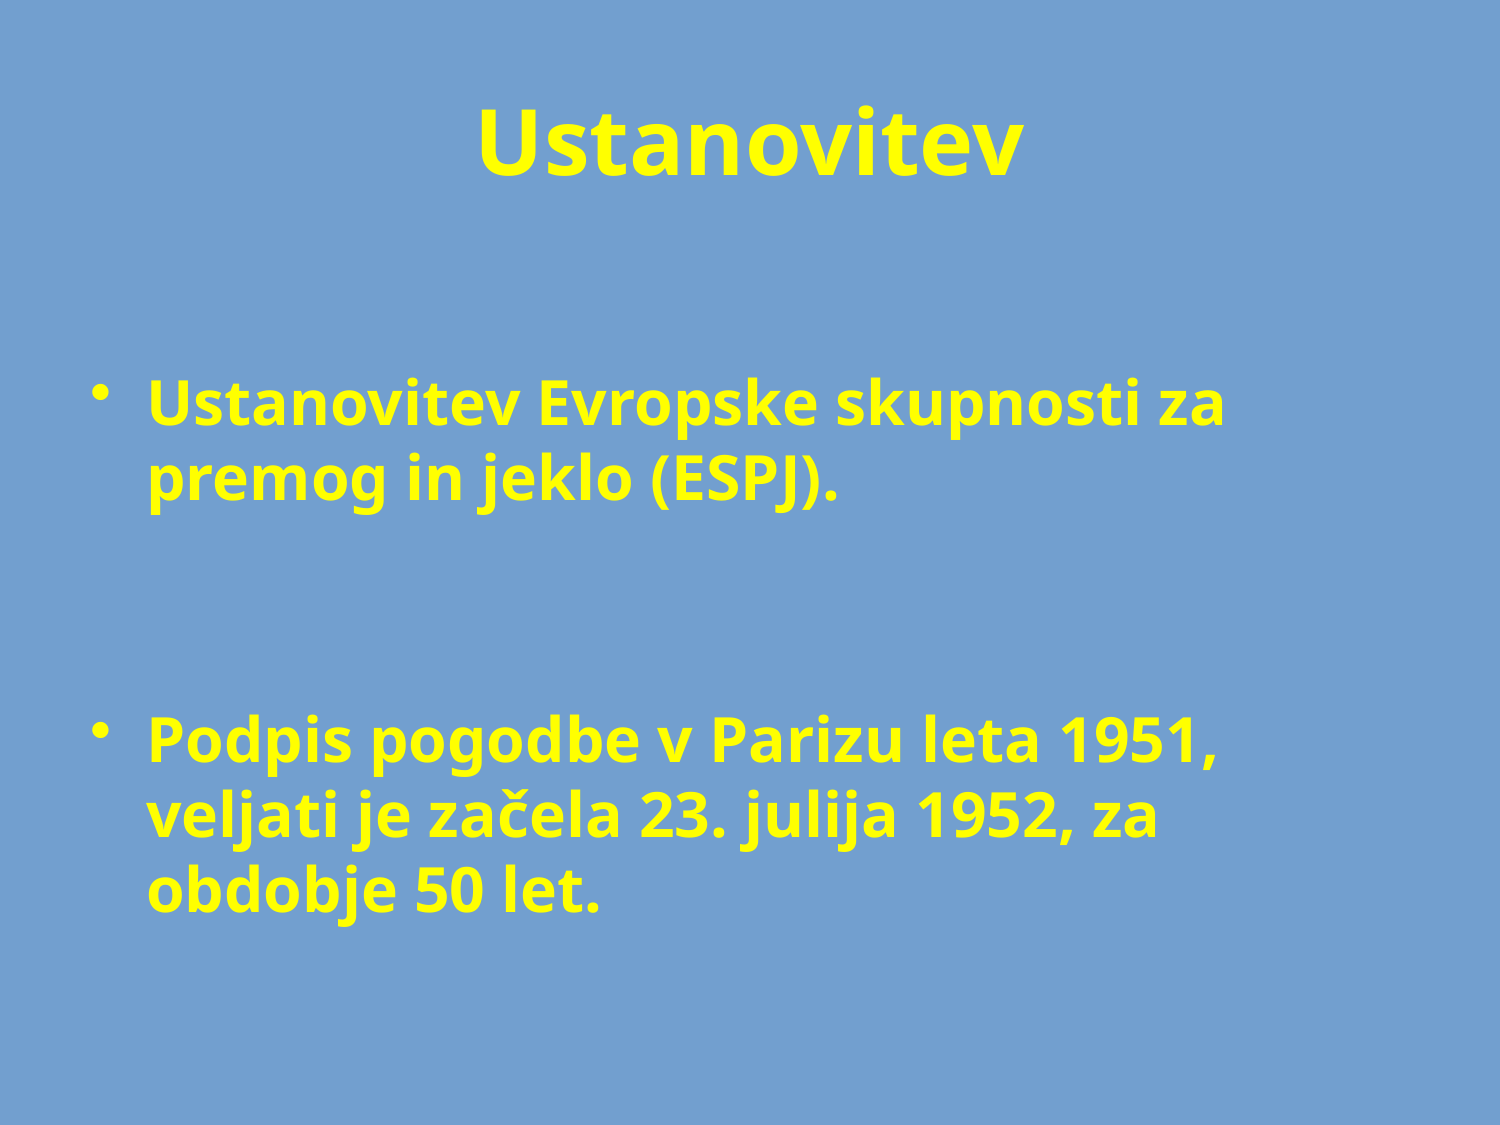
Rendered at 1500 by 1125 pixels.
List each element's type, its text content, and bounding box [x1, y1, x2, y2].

title Ustanovitev [75, 45, 1425, 233]
list Ustanovitev Evropske skupnosti za premog in jeklo (ESPJ). Podpis pogodbe v Parizu leta 1951, veljati je začela 23. julija 1952, za obdobje 50 let. [75, 262, 1425, 1005]
